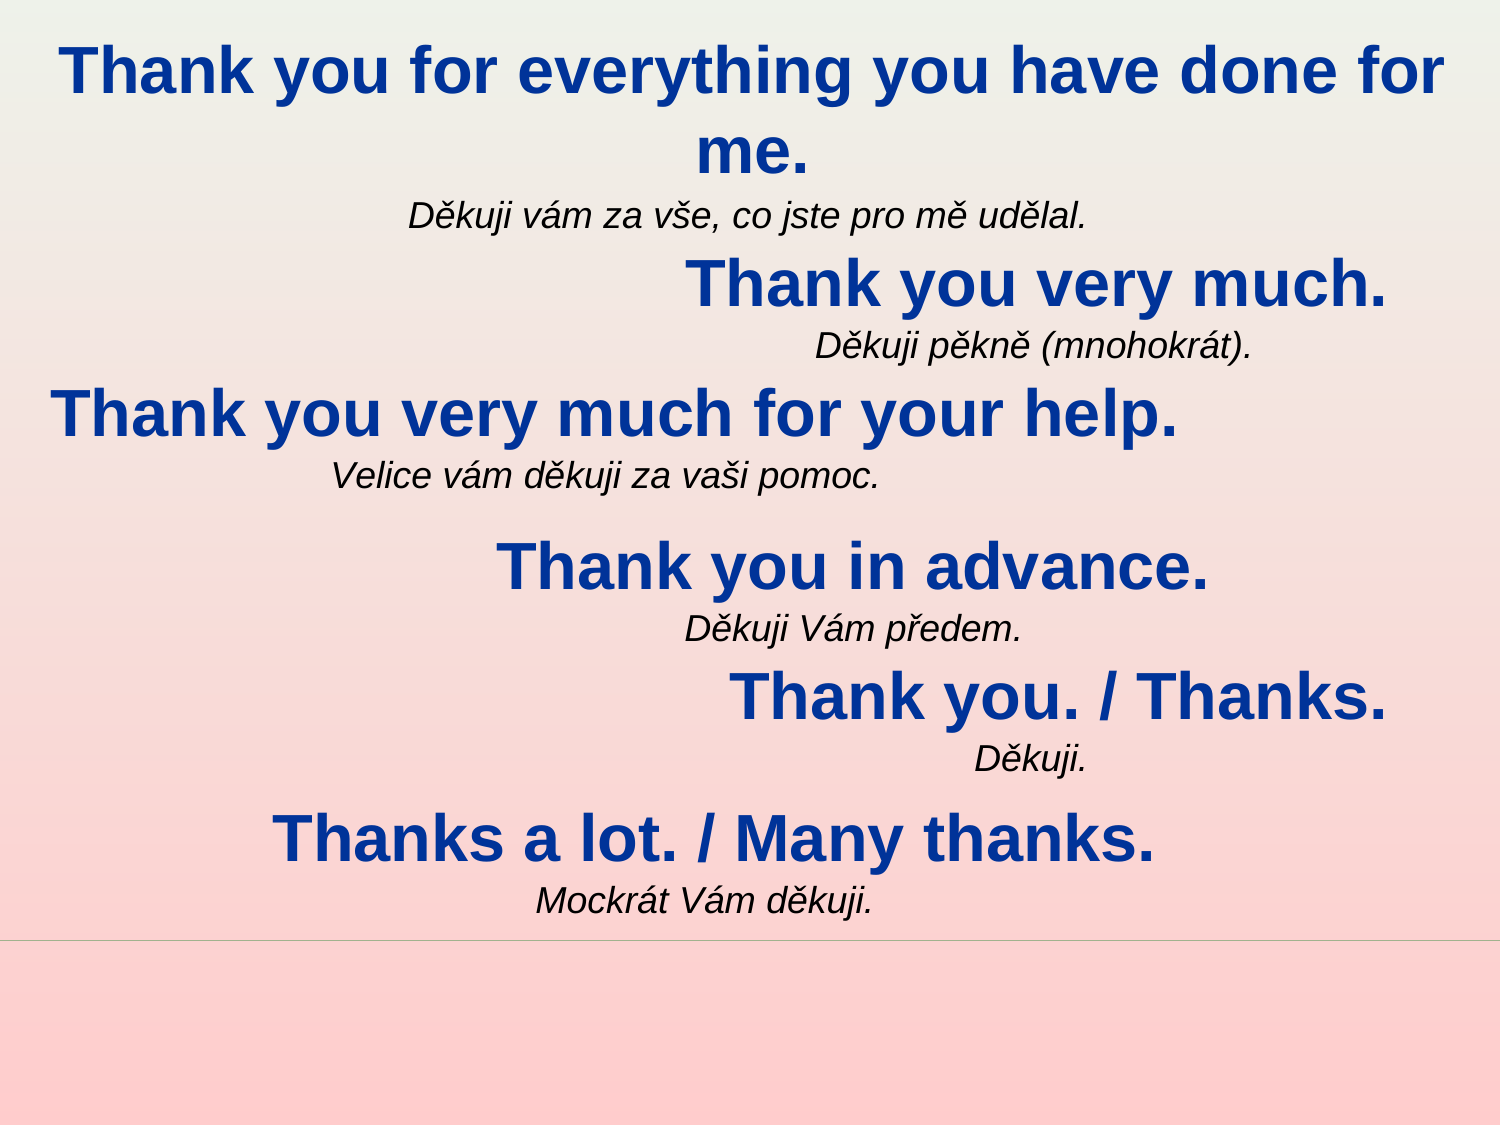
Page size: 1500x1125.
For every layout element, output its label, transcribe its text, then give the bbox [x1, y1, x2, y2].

text_box Děkuji vám za vše, co jste pro mě udělal. [393, 183, 1104, 244]
text_box Mockrát Vám děkuji. [520, 867, 890, 929]
text_box Thanks a lot. / Many thanks. [257, 786, 1173, 883]
text_box Thank you in advance. [481, 515, 1226, 611]
text_box Thank you very much. [670, 231, 1404, 328]
text_box Děkuji pěkně (mnohokrát). [800, 312, 1269, 374]
text_box Thank you for everything you have done for me. [5, 18, 1500, 195]
text_box Thank you. / Thanks. [714, 645, 1453, 741]
text_box Thank you very much for your help. [35, 361, 1500, 458]
text_box Velice vám děkuji za vaši pomoc. [315, 442, 897, 504]
text_box Děkuji. [959, 726, 1104, 787]
text_box Děkuji Vám předem. [669, 596, 1039, 657]
